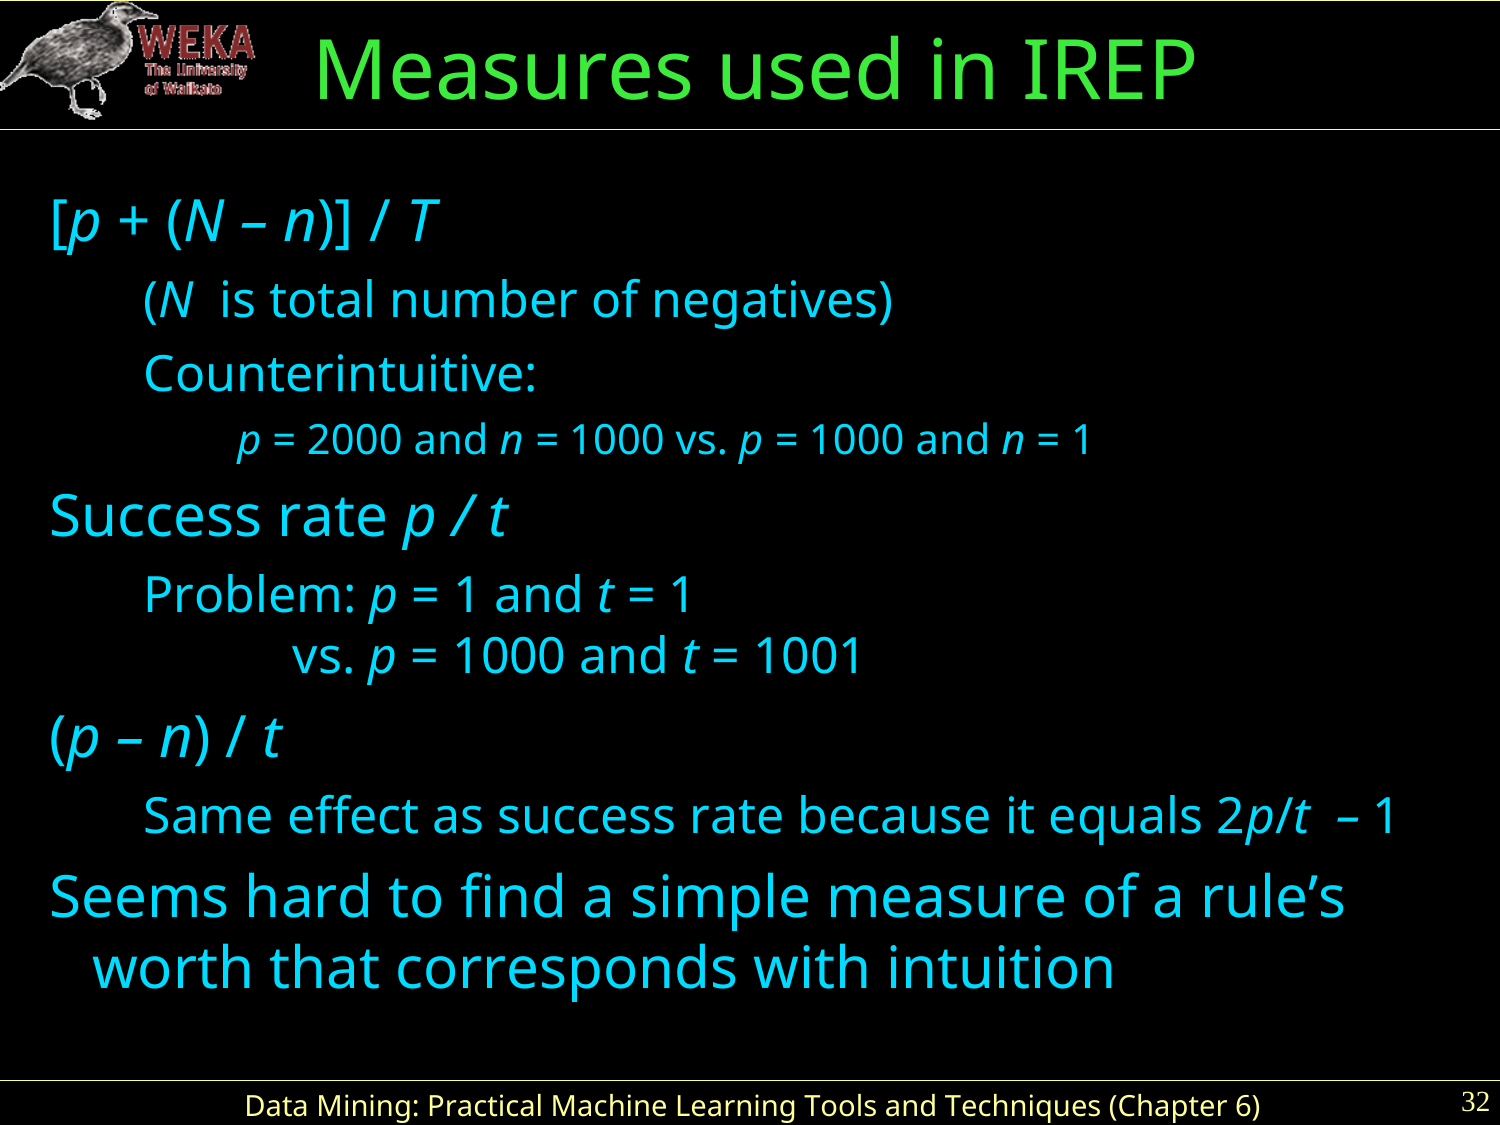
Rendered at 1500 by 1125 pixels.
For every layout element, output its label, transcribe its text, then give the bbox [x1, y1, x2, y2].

picture [0, 1, 266, 129]
list [p + (N – n)] / T (N is total number of negatives) Counterintuitive: p = 2000 and n = 1000 vs. p = 1000 and n = 1 Success rate p / t Problem: p = 1 and t = 1 vs. p = 1000 and t = 1001 (p – n) / t Same effect as success rate because it equals 2p/t – 1 Seems hard to find a simple measure of a rule’s worth that corresponds with intuition [34, 177, 1493, 903]
title Measures used in IREP [297, 0, 1500, 148]
